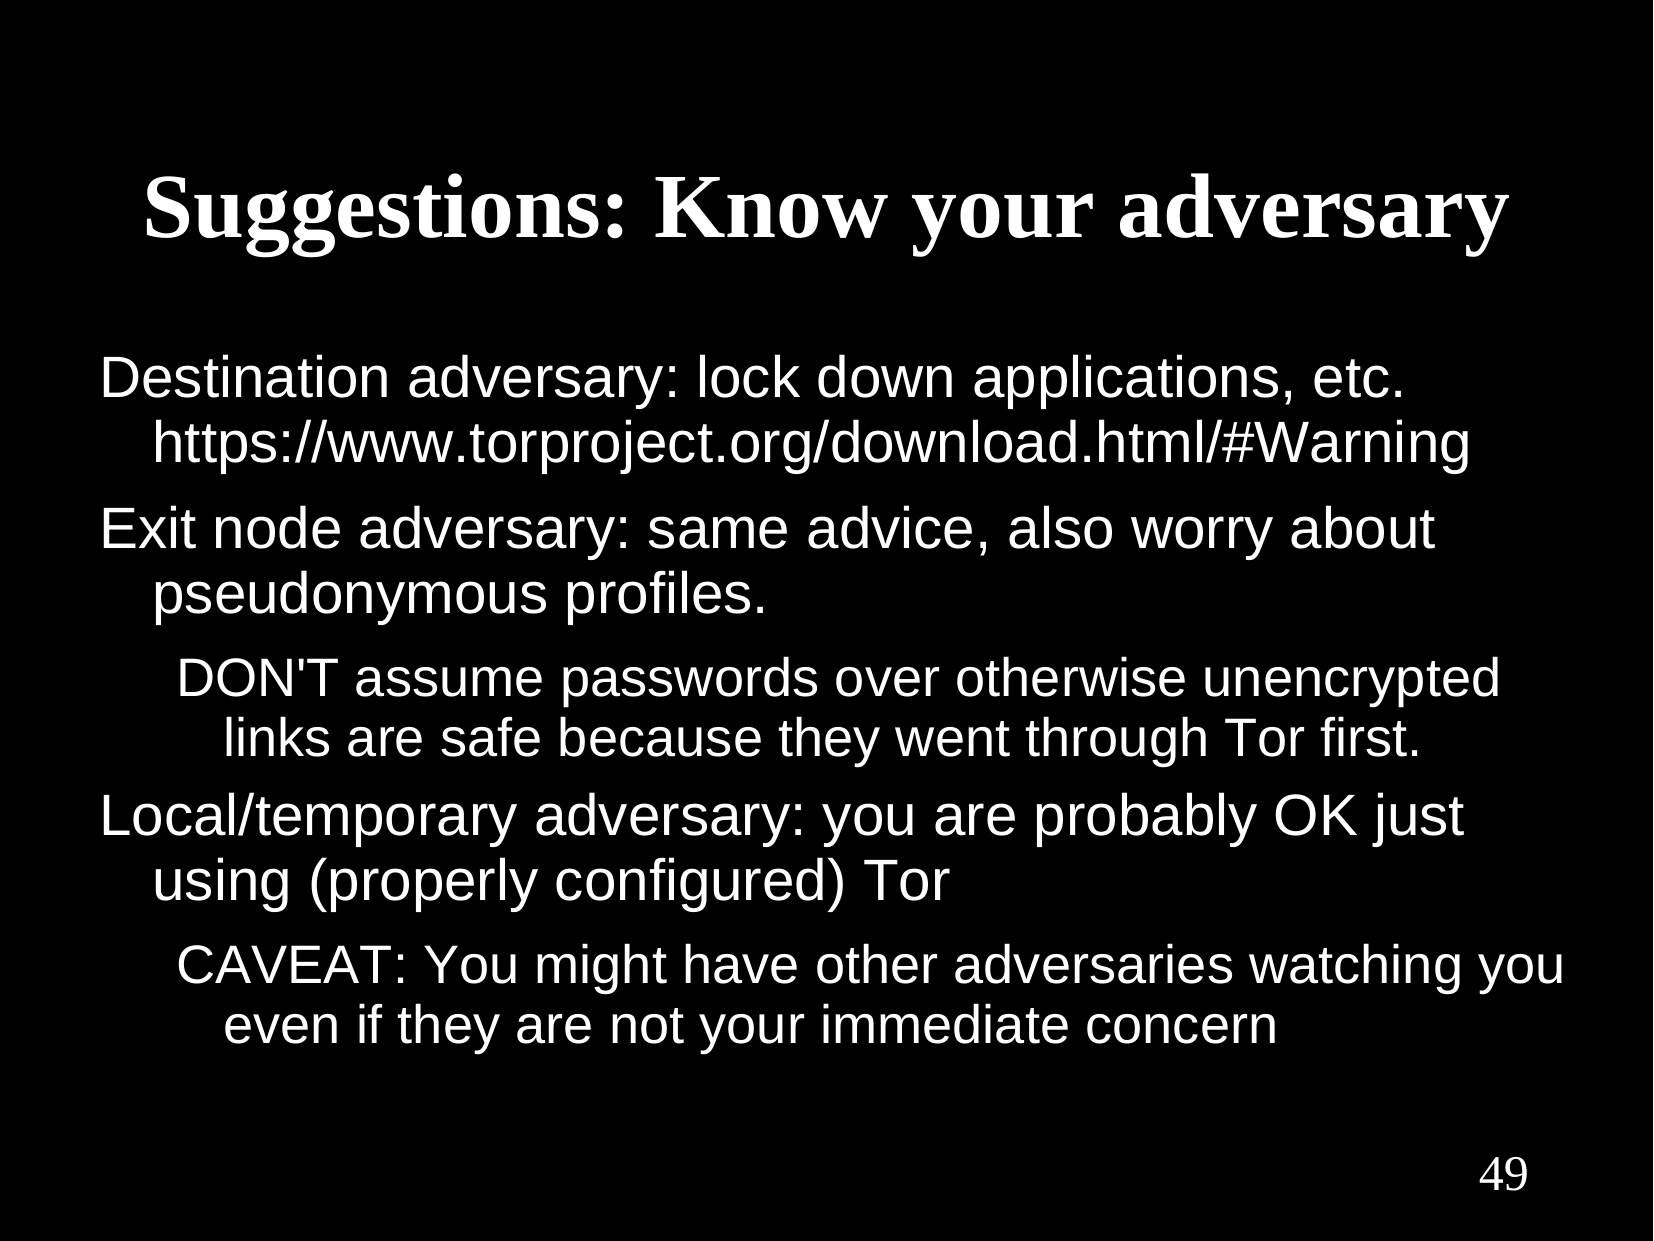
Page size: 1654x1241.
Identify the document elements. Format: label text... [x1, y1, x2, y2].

title Suggestions: Know your adversary [121, 102, 1534, 311]
list Destination adversary: lock down applications, etc. https://www.torproject.org/download.html/#Warning Exit node adversary: same advice, also worry about pseudonymous profiles. DON'T assume passwords over otherwise unencrypted links are safe because they went through Tor first. Local/temporary adversary: you are probably OK just using (properly configured) Tor CAVEAT: You might have other adversaries watching you even if they are not your immediate concern [81, 344, 1580, 1127]
